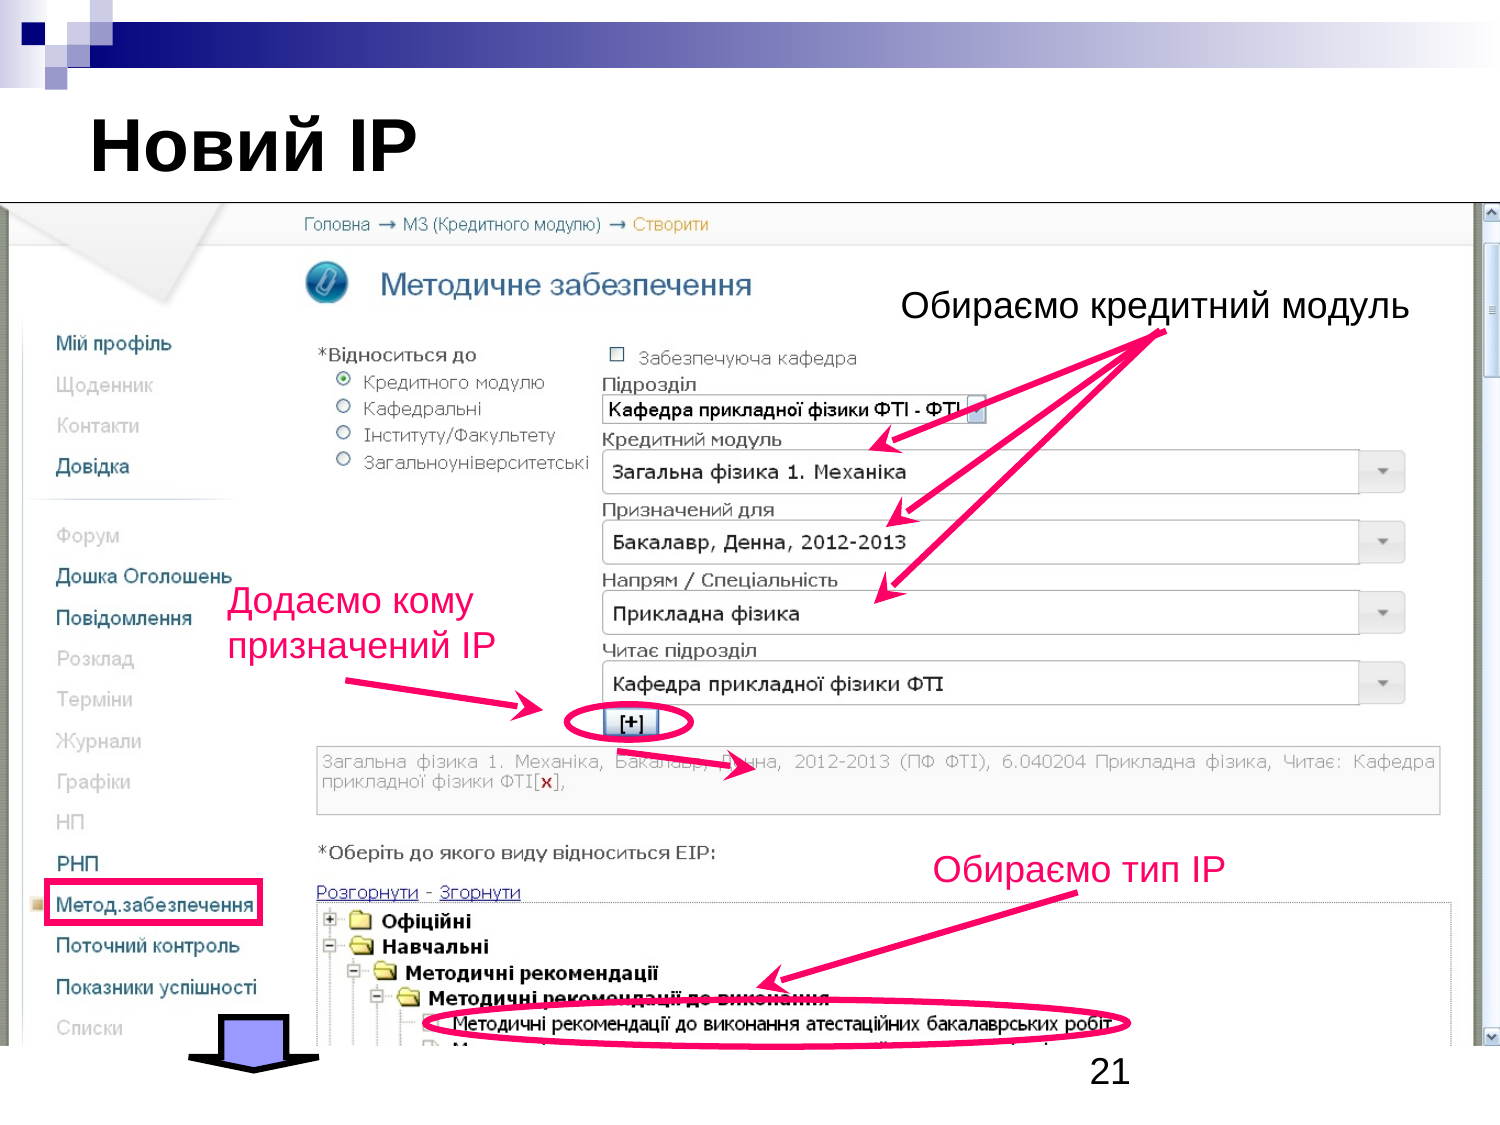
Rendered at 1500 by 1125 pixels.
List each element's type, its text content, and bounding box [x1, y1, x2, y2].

text_box [47, 881, 260, 923]
title Новий ІР [75, 74, 1426, 208]
text_box Обираємо тип ІР [917, 837, 1242, 898]
text_box [425, 999, 1128, 1047]
text_box [566, 704, 691, 740]
text_box Додаємо кому призначений ІР [212, 568, 512, 674]
text_box Обираємо кредитний модуль [885, 273, 1426, 334]
picture [0, 202, 1500, 1046]
text_box [188, 1017, 319, 1071]
